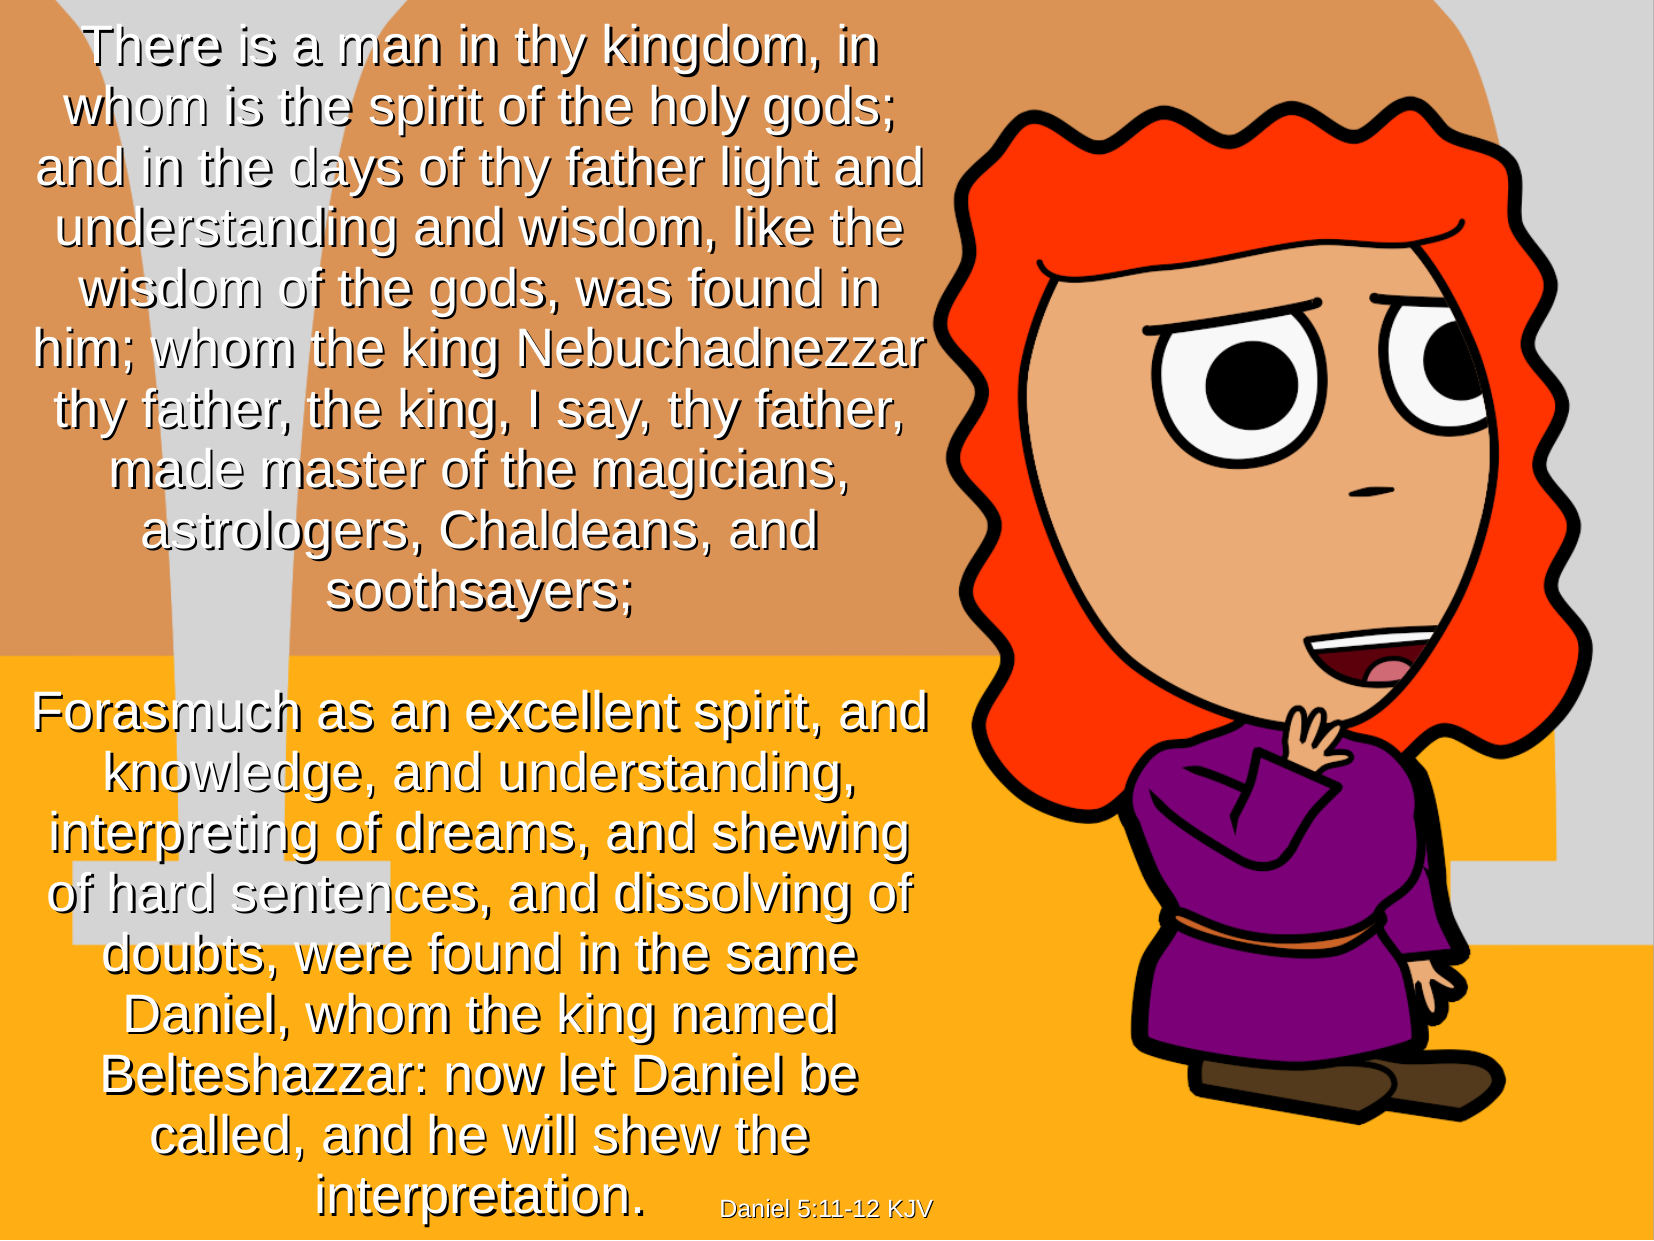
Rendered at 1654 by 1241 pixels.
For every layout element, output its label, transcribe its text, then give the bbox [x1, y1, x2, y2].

text_box Daniel 5:11-12 KJV [704, 1187, 949, 1231]
title There is a man in thy kingdom, in whom is the spirit of the holy gods; and in the days of thy father light and understanding and wisdom, like the wisdom of the gods, was found in him; whom the king Nebuchadnezzar thy father, the king, I say, thy father, made master of the magicians, astrologers, Chaldeans, and soothsayers; Forasmuch as an excellent spirit, and knowledge, and understanding, interpreting of dreams, and shewing of hard sentences, and dissolving of doubts, were found in the same Daniel, whom the king named Belteshazzar: now let Daniel be called, and he will shew the interpretation. [30, 14, 931, 1226]
picture [0, 0, 1654, 1241]
